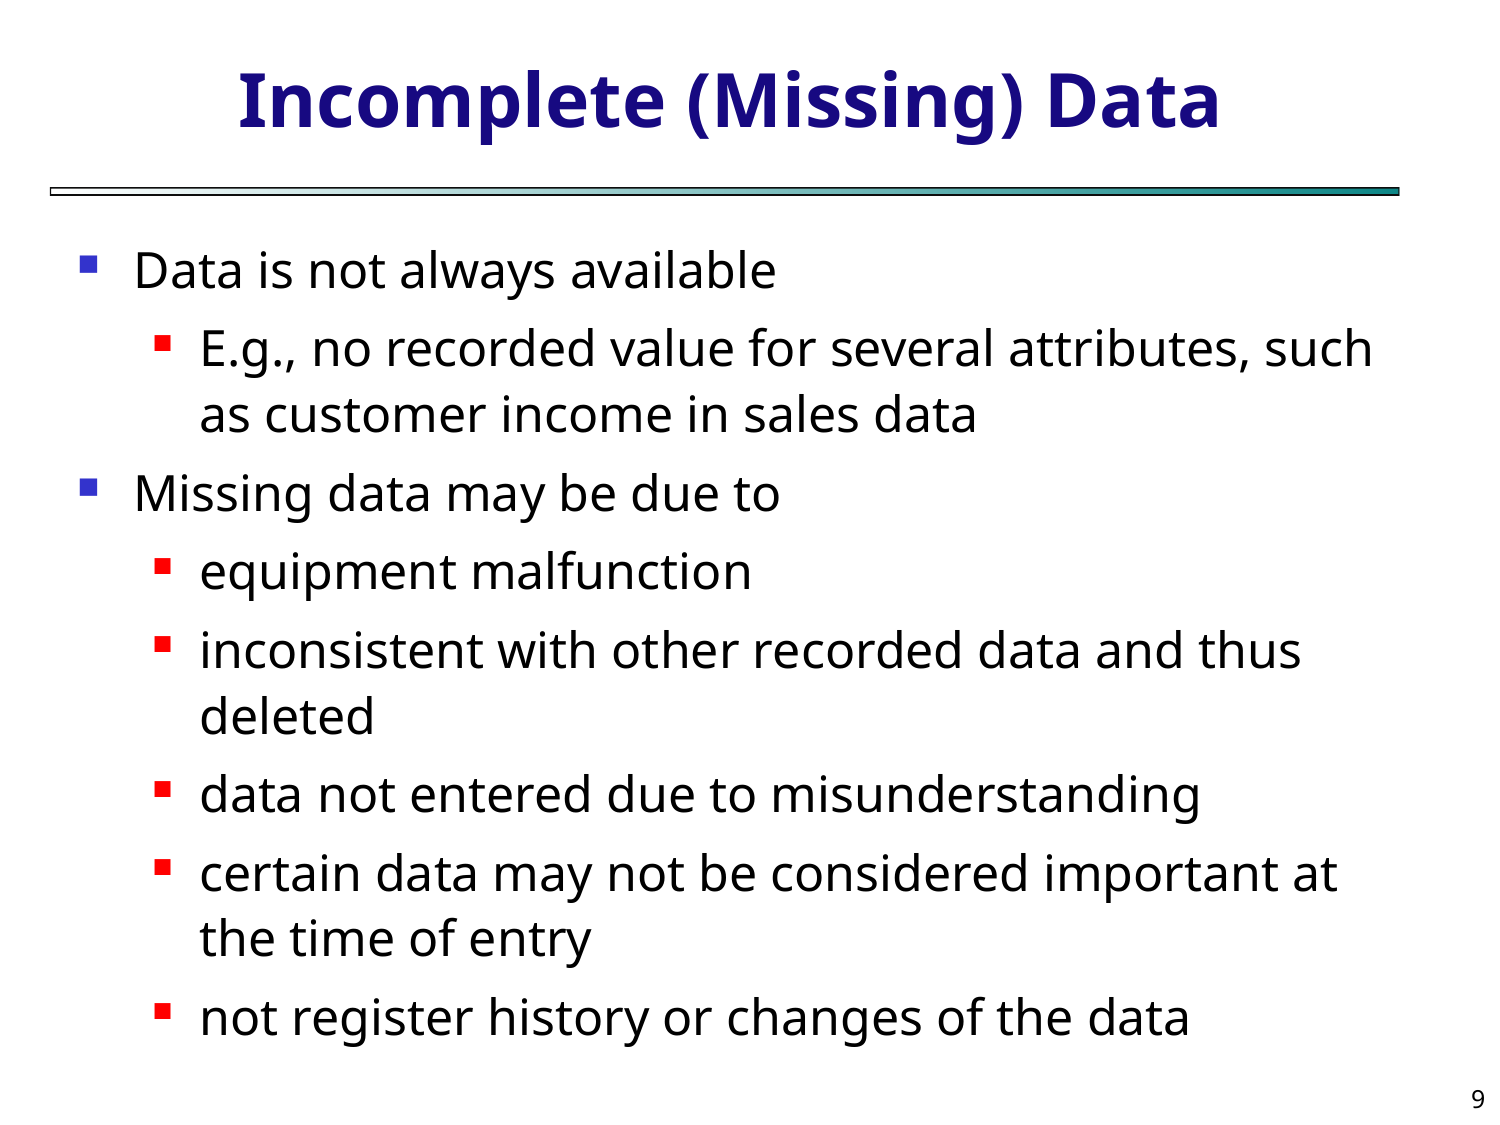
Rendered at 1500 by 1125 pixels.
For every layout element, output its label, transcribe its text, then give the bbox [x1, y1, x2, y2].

text_box 1 [1187, 1062, 1500, 1125]
title Incomplete (Missing) Data [142, 44, 1319, 150]
list Data is not always available E.g., no recorded value for several attributes, such as customer income in sales data Missing data may be due to equipment malfunction inconsistent with other recorded data and thus deleted data not entered due to misunderstanding certain data may not be considered important at the time of entry not register history or changes of the data [62, 224, 1426, 1063]
